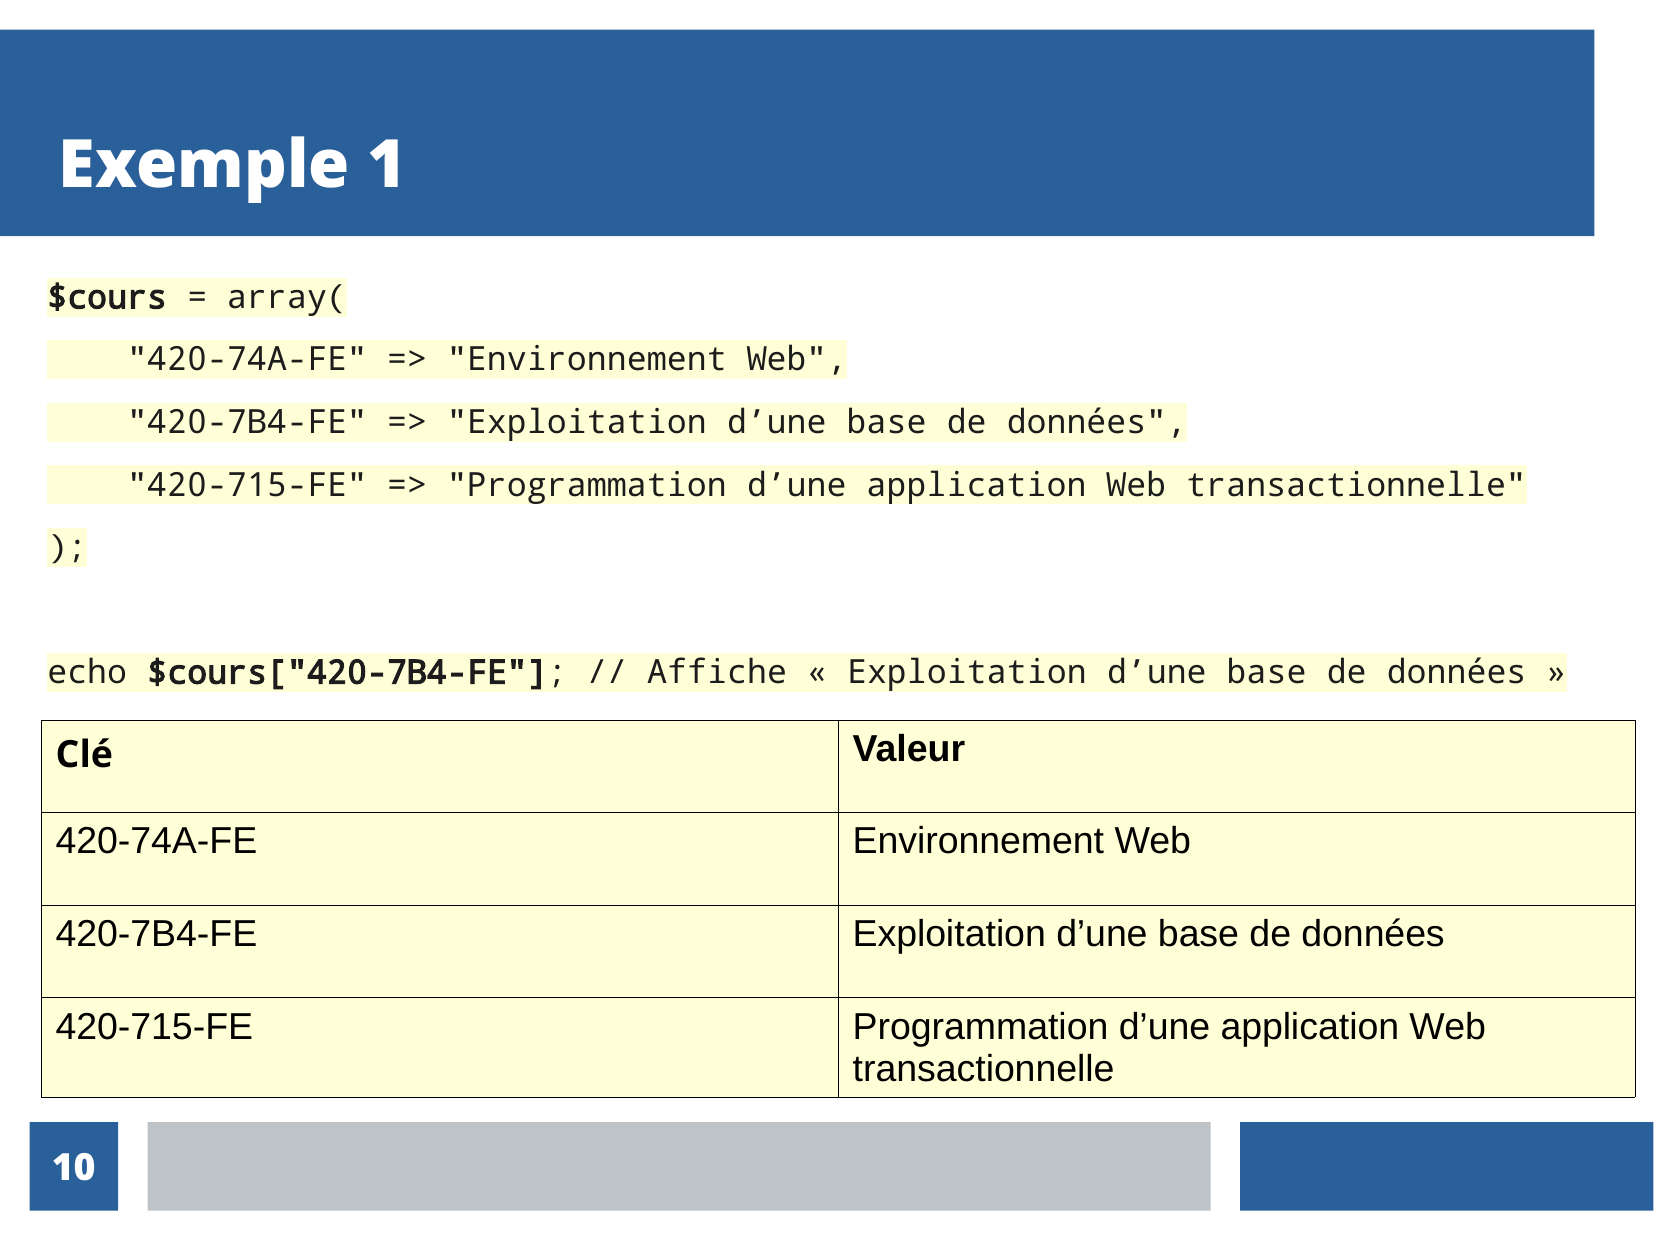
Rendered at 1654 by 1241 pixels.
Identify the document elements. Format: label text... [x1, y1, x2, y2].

table_cell Exploitation d’une base de données [839, 906, 1635, 997]
table_header Clé [42, 721, 838, 812]
table_cell 420-715-FE [42, 998, 838, 1097]
table_cell Environnement Web [839, 813, 1635, 905]
table_cell 420-7B4-FE [42, 906, 838, 997]
title Exemple 1 [59, 59, 1595, 207]
table_cell Programmation d’une application Web transactionnelle [839, 998, 1635, 1097]
table_cell 420-74A-FE [42, 813, 838, 905]
table_header Valeur [839, 721, 1635, 812]
list $cours = array( "420-74A-FE" => "Environnement Web", "420-7B4-FE" => "Exploitation d’une base de données", "420-715-FE" => "Programmation d’une application Web transactionnelle" ); echo $cours["420-7B4-FE"]; // Affiche « Exploitation d’une base de données » [47, 277, 1630, 720]
